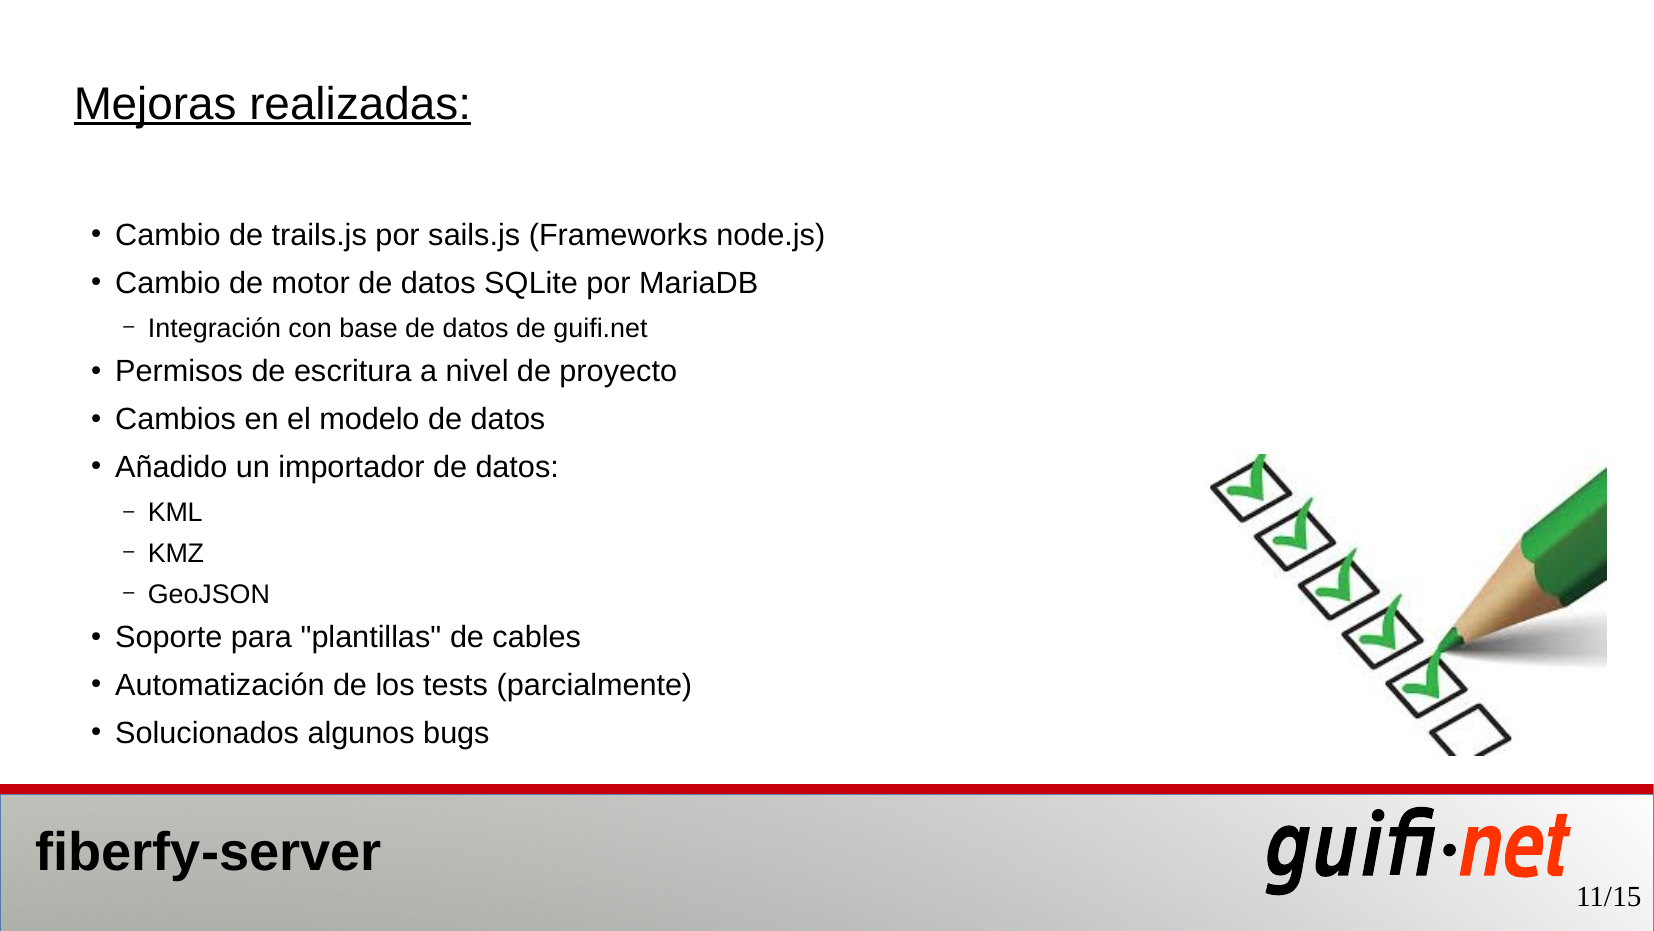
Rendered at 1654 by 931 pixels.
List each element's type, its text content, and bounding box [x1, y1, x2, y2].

text_box Mejoras realizadas: [59, 70, 815, 137]
title fiberfy-server [35, 804, 1182, 898]
picture [1198, 454, 1607, 756]
list Cambio de trails.js por sails.js (Frameworks node.js) Cambio de motor de datos SQLite por MariaDB Integración con base de datos de guifi.net Permisos de escritura a nivel de proyecto Cambios en el modelo de datos Añadido un importador de datos: KML KMZ GeoJSON Soporte para "plantillas" de cables Automatización de los tests (parcialmente) Solucionados algunos bugs [82, 217, 1571, 758]
